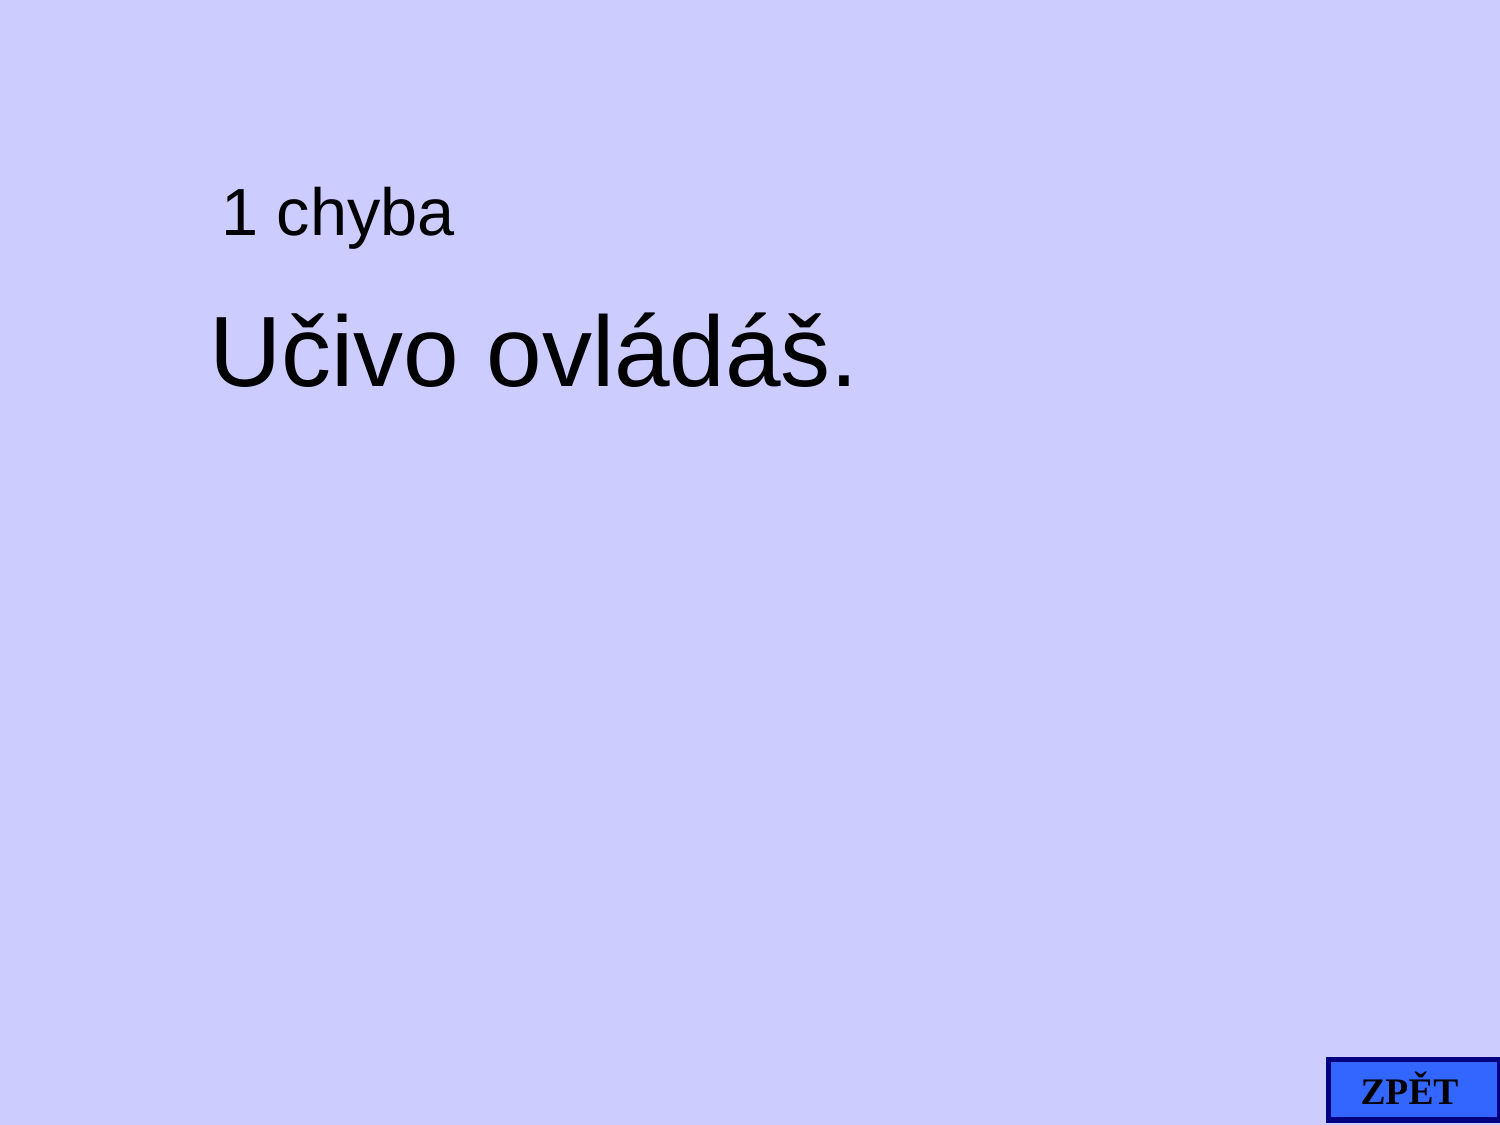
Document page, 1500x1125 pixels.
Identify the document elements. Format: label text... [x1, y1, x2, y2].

text_box Učivo ovládáš. [194, 278, 1294, 415]
text_box 1 chyba [206, 160, 1317, 257]
text_box ZPĚT [1328, 1059, 1500, 1121]
